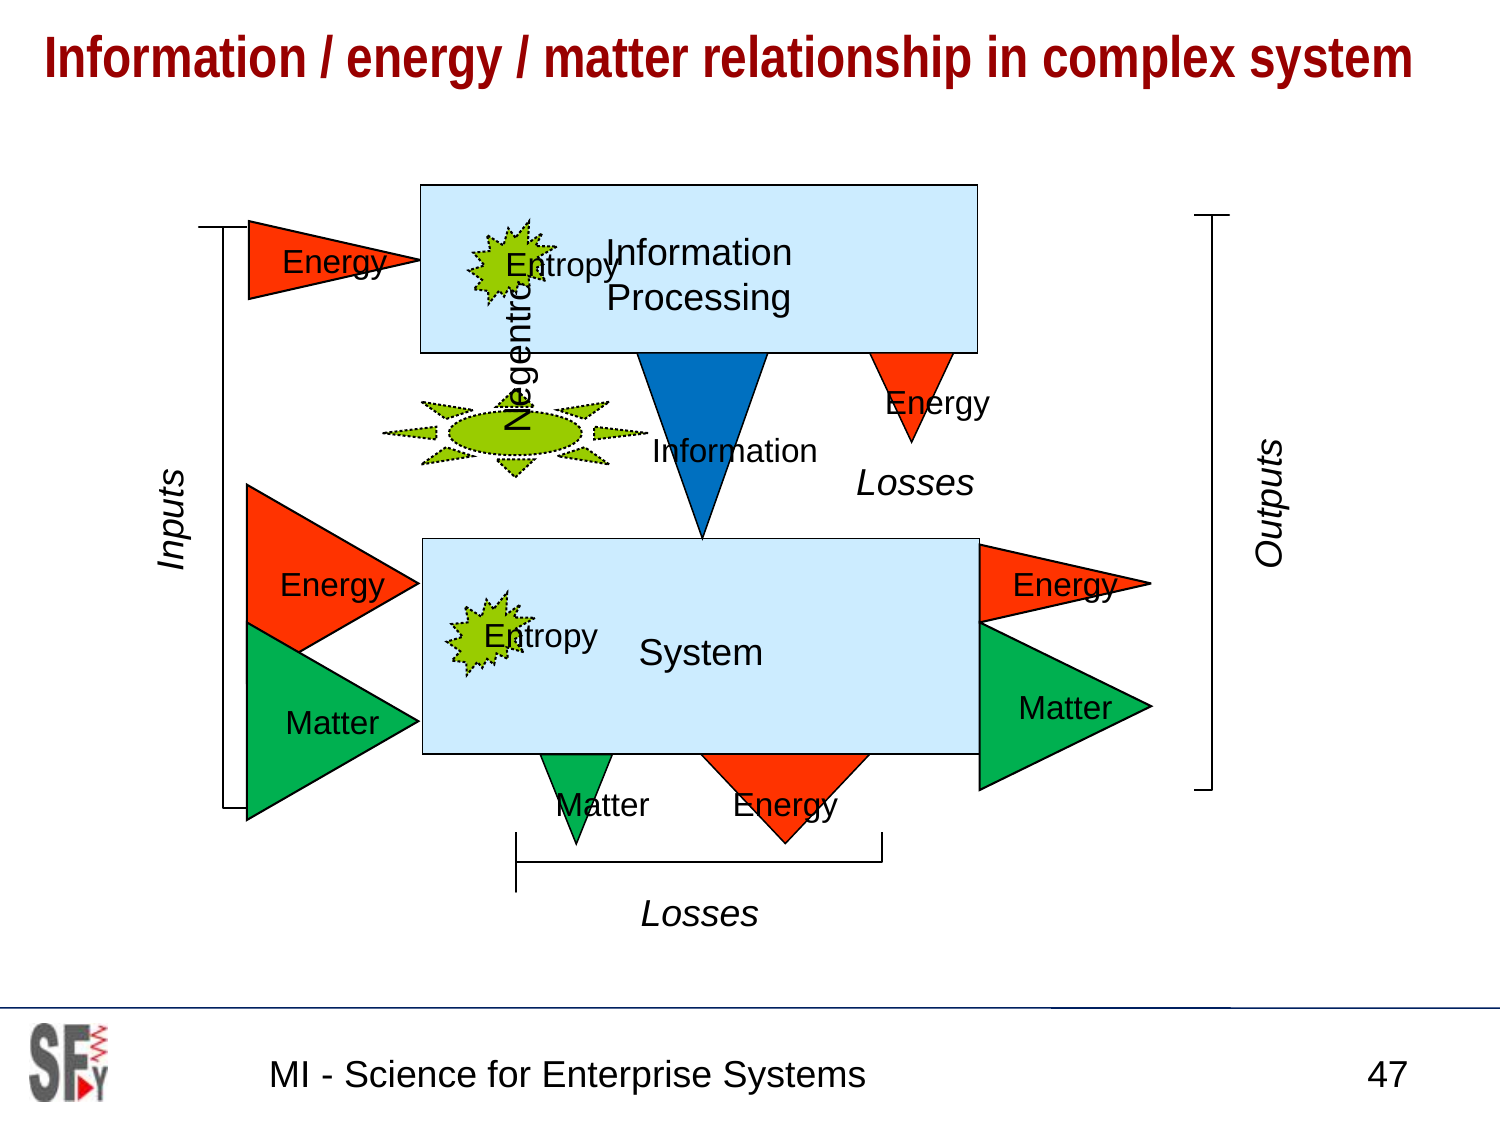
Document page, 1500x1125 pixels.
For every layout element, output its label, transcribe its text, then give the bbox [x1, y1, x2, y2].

text_box Energy [248, 221, 421, 299]
text_box Entropy [446, 592, 536, 676]
text_box Negentropy [382, 426, 437, 440]
text_box Energy [1086, 580, 1095, 594]
title Information / energy / matter relationship in complex system [29, 12, 1471, 138]
text_box Losses [841, 442, 990, 511]
text_box Negentropy [557, 401, 610, 420]
text_box Matter [979, 622, 1152, 791]
text_box Negentropy [496, 392, 535, 407]
picture [29, 1023, 108, 1102]
text_box Energy [806, 800, 815, 814]
text_box Outputs [1229, 423, 1297, 585]
text_box Energy [356, 257, 365, 271]
footer MI - Science for Enterprise Systems [253, 1034, 1336, 1103]
text_box Negentropy [496, 459, 535, 478]
text_box Losses [625, 873, 775, 942]
text_box Energy [700, 754, 870, 844]
text_box Matter [540, 754, 613, 845]
text_box Negentropy [557, 447, 610, 465]
text_box Energy [979, 544, 1152, 623]
slide_number <numéro> [1352, 1034, 1490, 1103]
text_box Energy [869, 352, 954, 442]
text_box Negentropy [421, 401, 474, 420]
text_box System [422, 538, 980, 755]
text_box Energy [246, 484, 419, 652]
text_box Negentropy [421, 447, 474, 465]
text_box Information Processing [420, 185, 978, 353]
text_box Negentropy [594, 426, 649, 440]
text_box Negentropy [448, 411, 582, 456]
text_box Inputs [130, 454, 199, 587]
text_box Information [636, 352, 768, 539]
text_box Entropy [468, 221, 558, 304]
text_box Matter [246, 622, 419, 821]
